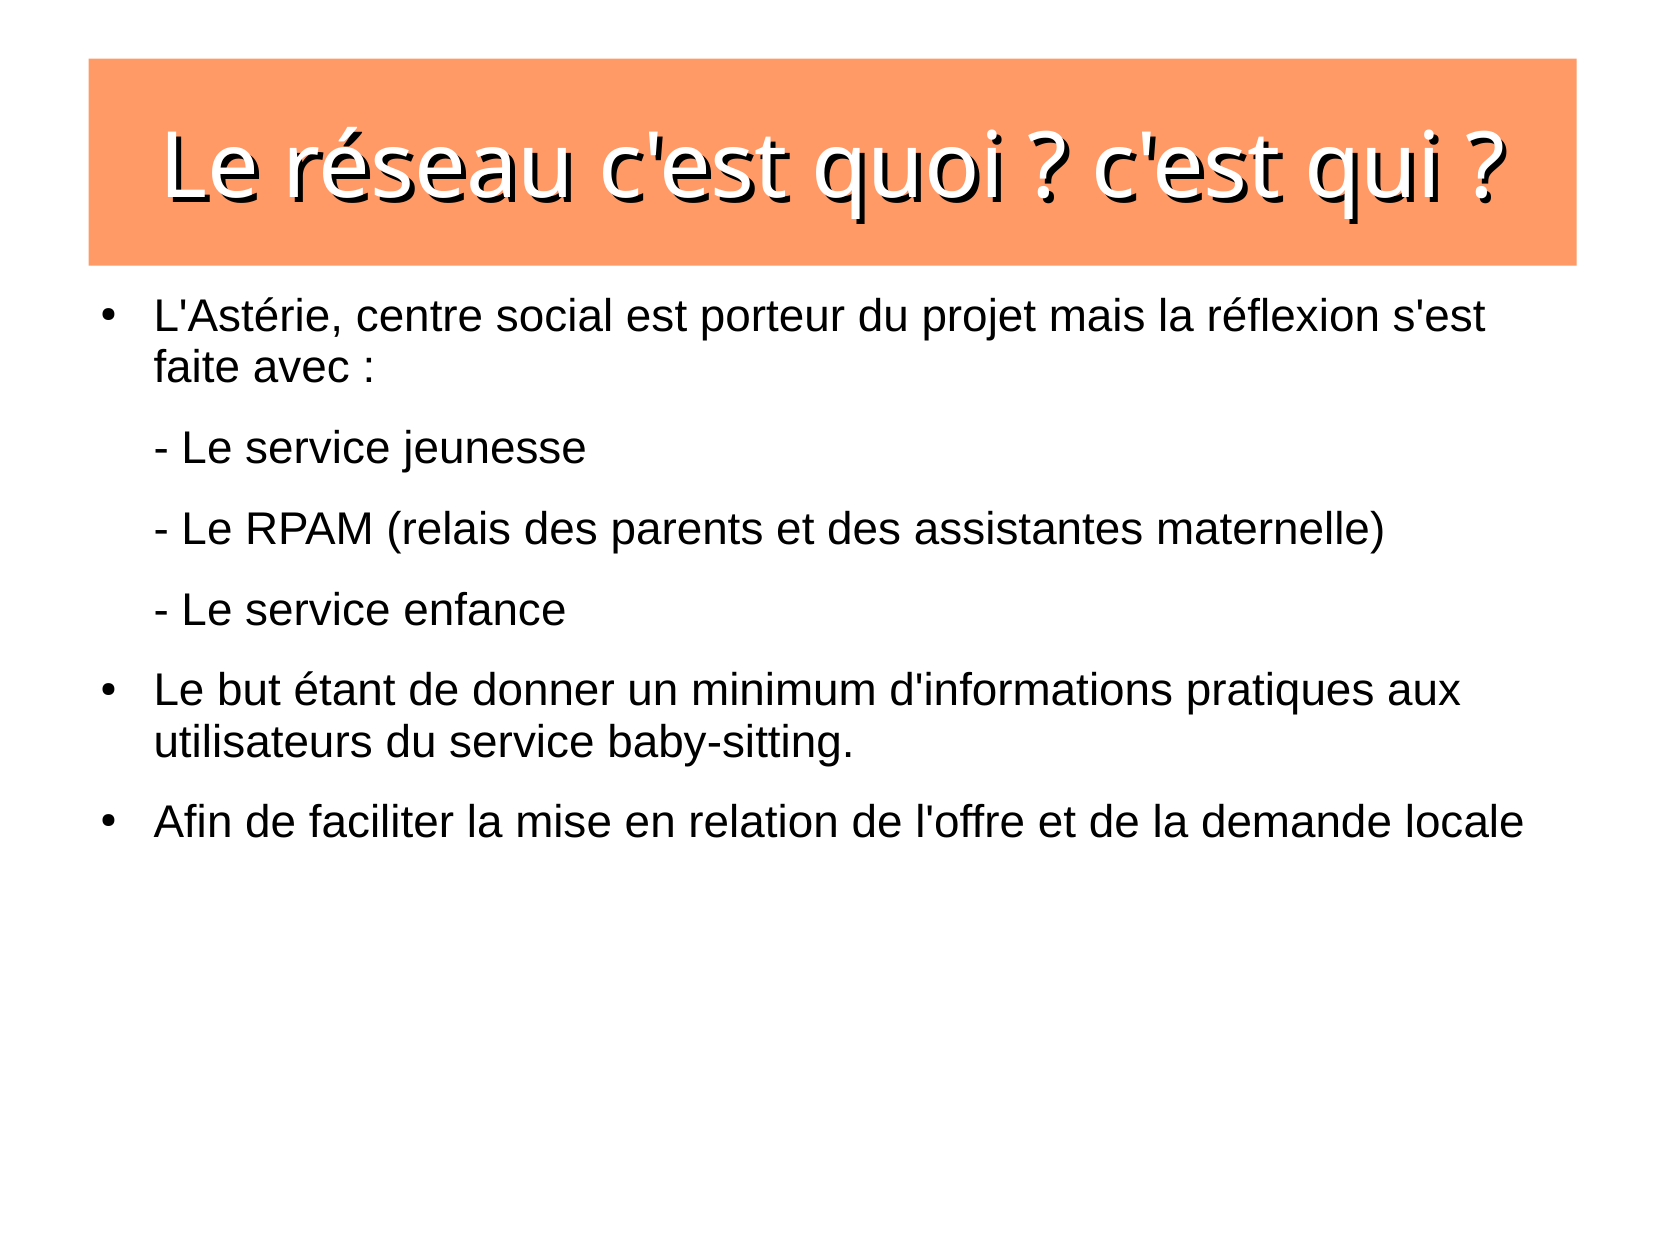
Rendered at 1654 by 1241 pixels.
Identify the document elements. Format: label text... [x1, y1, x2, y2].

title Le réseau c'est quoi ? c'est qui ? [88, 58, 1577, 266]
list L'Astérie, centre social est porteur du projet mais la réflexion s'est faite avec : - Le service jeunesse - Le RPAM (relais des parents et des assistantes maternelle) - Le service enfance Le but étant de donner un minimum d'informations pratiques aux utilisateurs du service baby-sitting. Afin de faciliter la mise en relation de l'offre et de la demande locale [82, 290, 1571, 1109]
